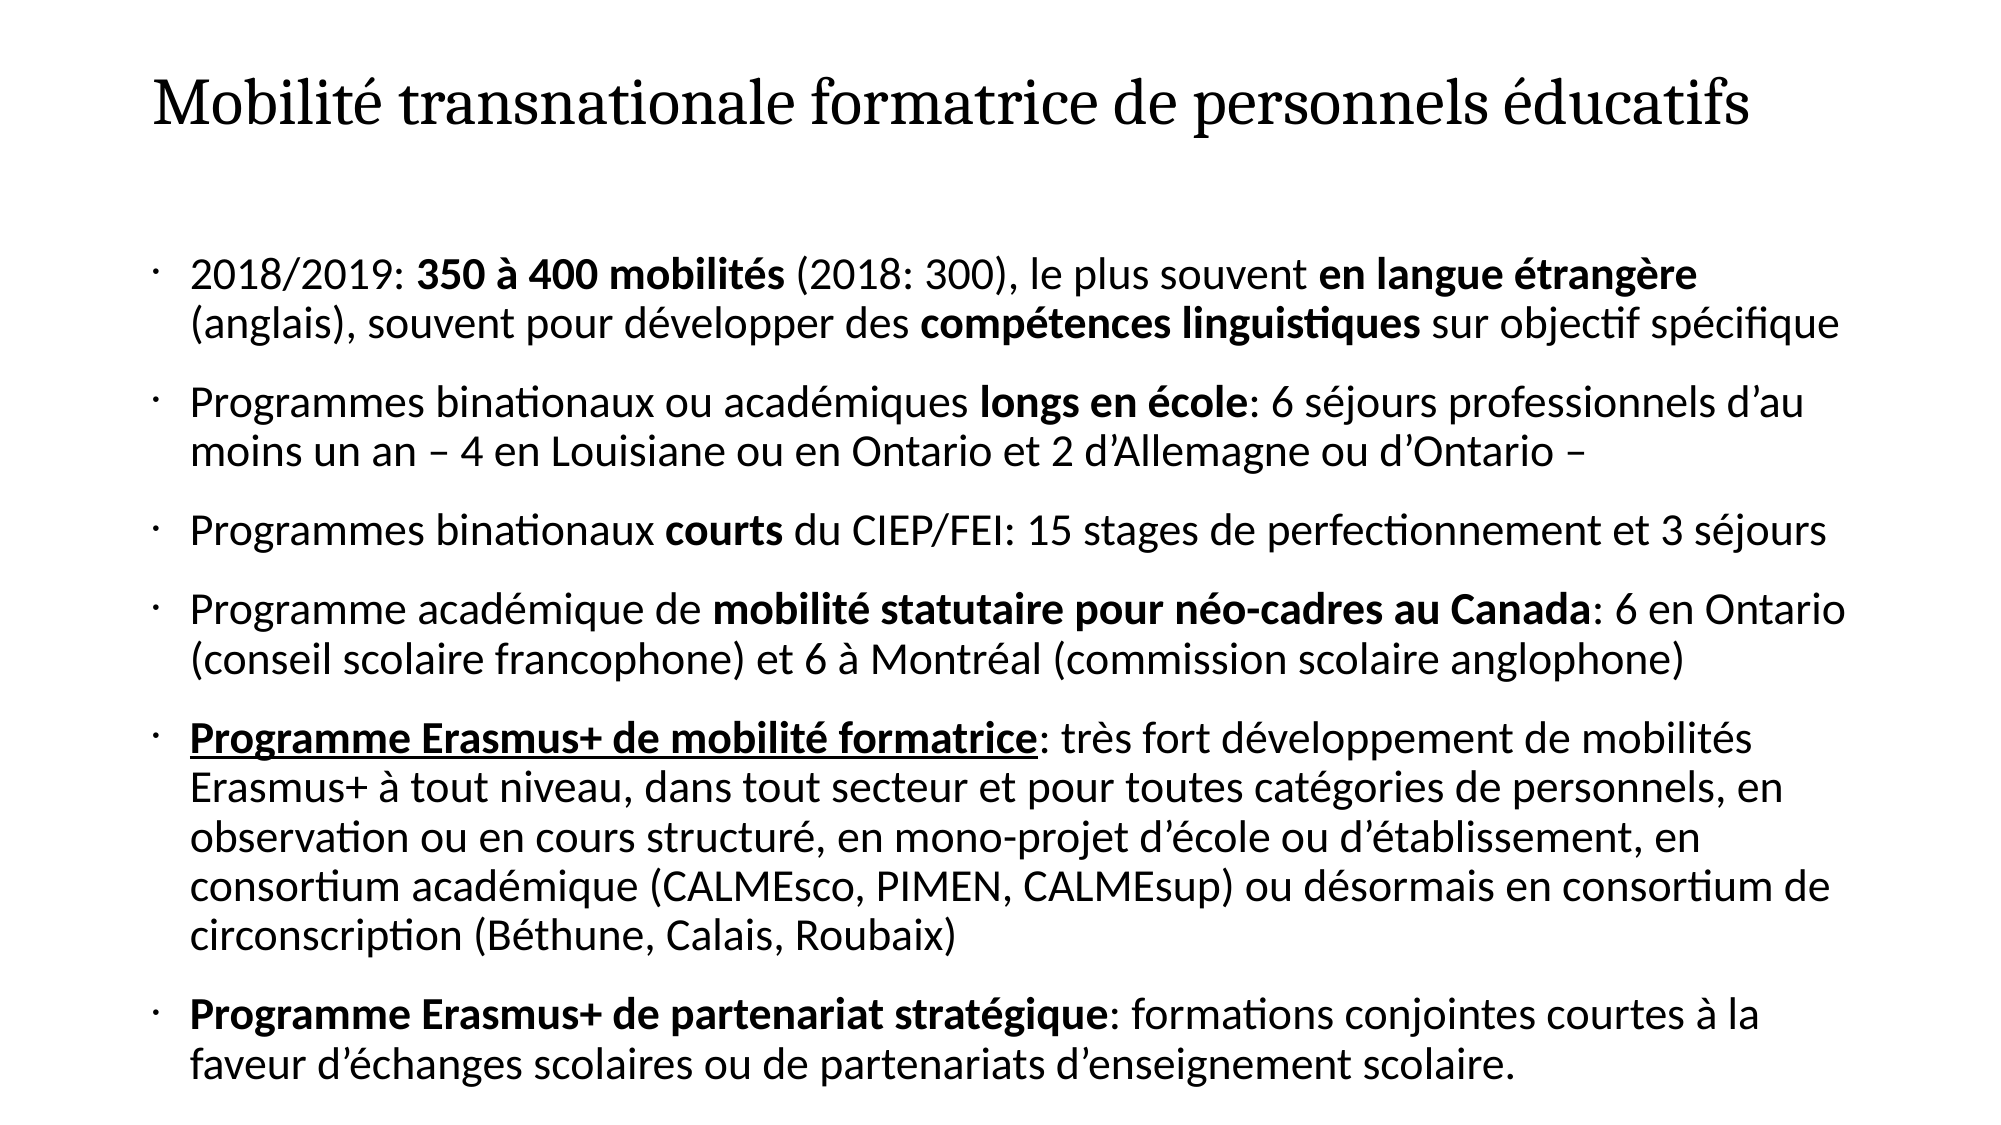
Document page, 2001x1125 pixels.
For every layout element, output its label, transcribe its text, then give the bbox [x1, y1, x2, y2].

list 2018/2019: 350 à 400 mobilités (2018: 300), le plus souvent en langue étrangère (anglais), souvent pour développer des compétences linguistiques sur objectif spécifique Programmes binationaux ou académiques longs en école: 6 séjours professionnels d’au moins un an – 4 en Louisiane ou en Ontario et 2 d’Allemagne ou d’Ontario – Programmes binationaux courts du CIEP/FEI: 15 stages de perfectionnement et 3 séjours Programme académique de mobilité statutaire pour néo-cadres au Canada: 6 en Ontario (conseil scolaire francophone) et 6 à Montréal (commission scolaire anglophone) Programme Erasmus+ de mobilité formatrice: très fort développement de mobilités Erasmus+ à tout niveau, dans tout secteur et pour toutes catégories de personnels, en observation ou en cours structuré, en mono-projet d’école ou d’établissement, en consortium académique (CALMEsco, PIMEN, CALMEsup) ou désormais en consortium de circonscription (Béthune, Calais, Roubaix) Programme Erasmus+ de partenariat stratégique: formations conjointes courtes à la faveur d’échanges scolaires ou de partenariats d’enseignement scolaire. [137, 242, 1863, 1014]
title Mobilité transnationale formatrice de personnels éducatifs [137, 59, 1863, 203]
